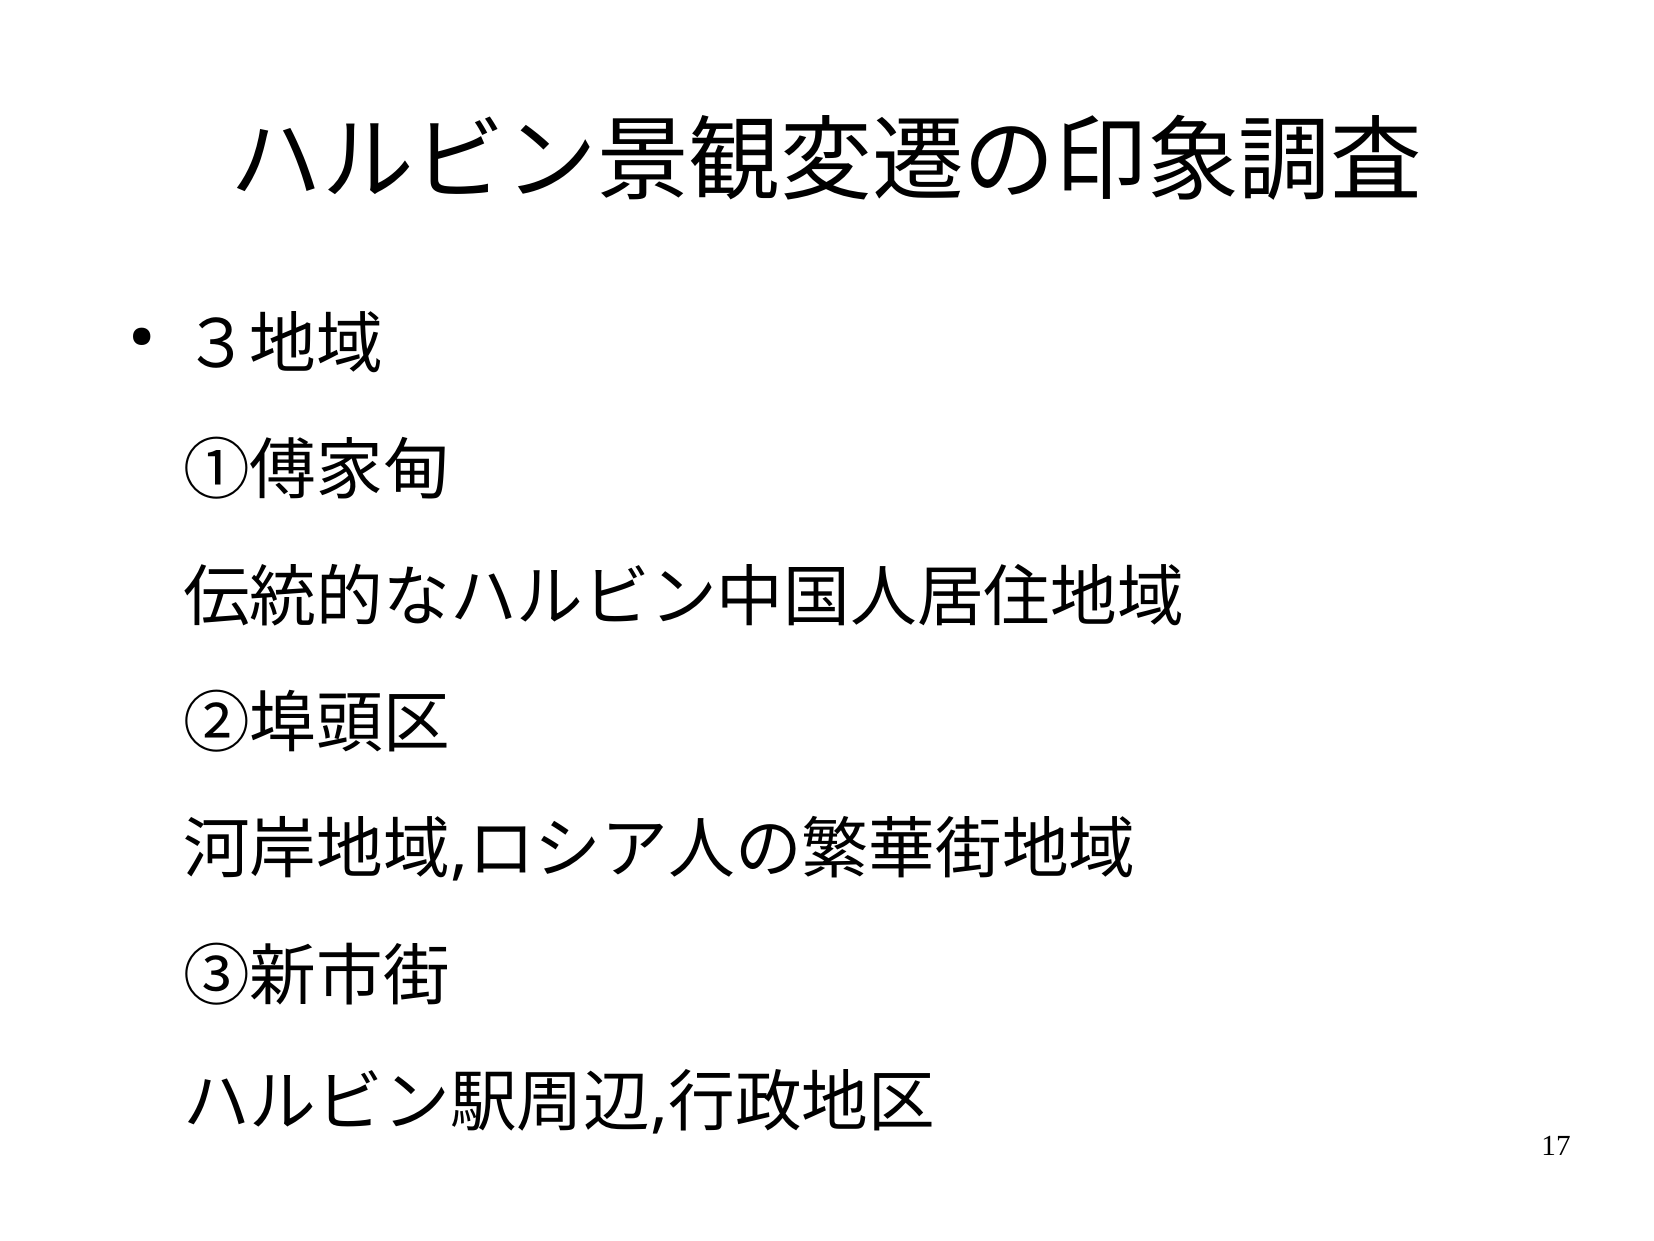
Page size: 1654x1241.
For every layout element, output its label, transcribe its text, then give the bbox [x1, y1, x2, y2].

title ハルビン景観変遷の印象調査 [82, 49, 1571, 257]
list ３地域 ①傅家甸 伝統的なハルビン中国人居住地域 ②埠頭区 河岸地域,ロシア人の繁華街地域 ③新市街 ハルビン駅周辺,行政地区 [112, 290, 1654, 1123]
